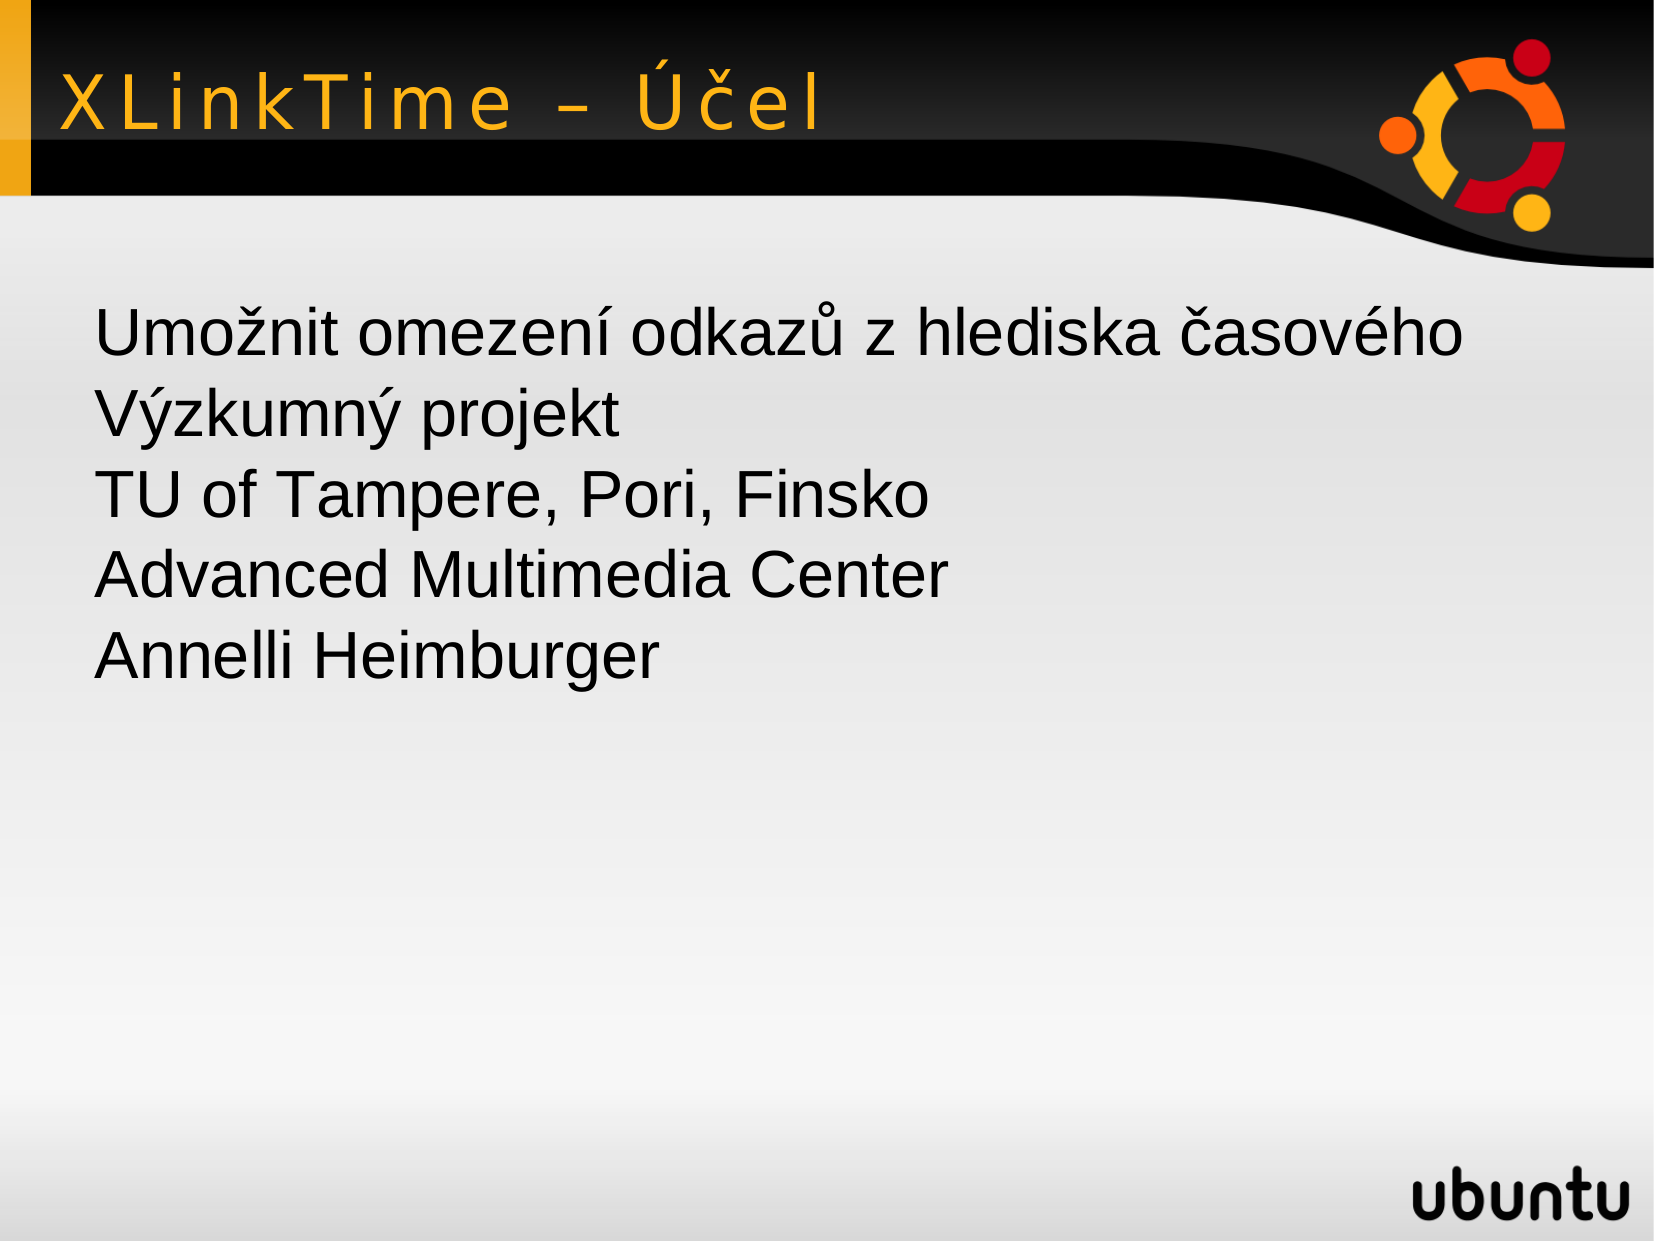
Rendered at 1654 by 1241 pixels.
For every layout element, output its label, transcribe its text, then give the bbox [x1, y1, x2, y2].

picture [0, 0, 1654, 1241]
list Umožnit omezení odkazů z hlediska časového Výzkumný projekt TU of Tampere, Pori, Finsko Advanced Multimedia Center Annelli Heimburger [76, 295, 1565, 1114]
title XLinkTime – Účel [59, 29, 1270, 178]
